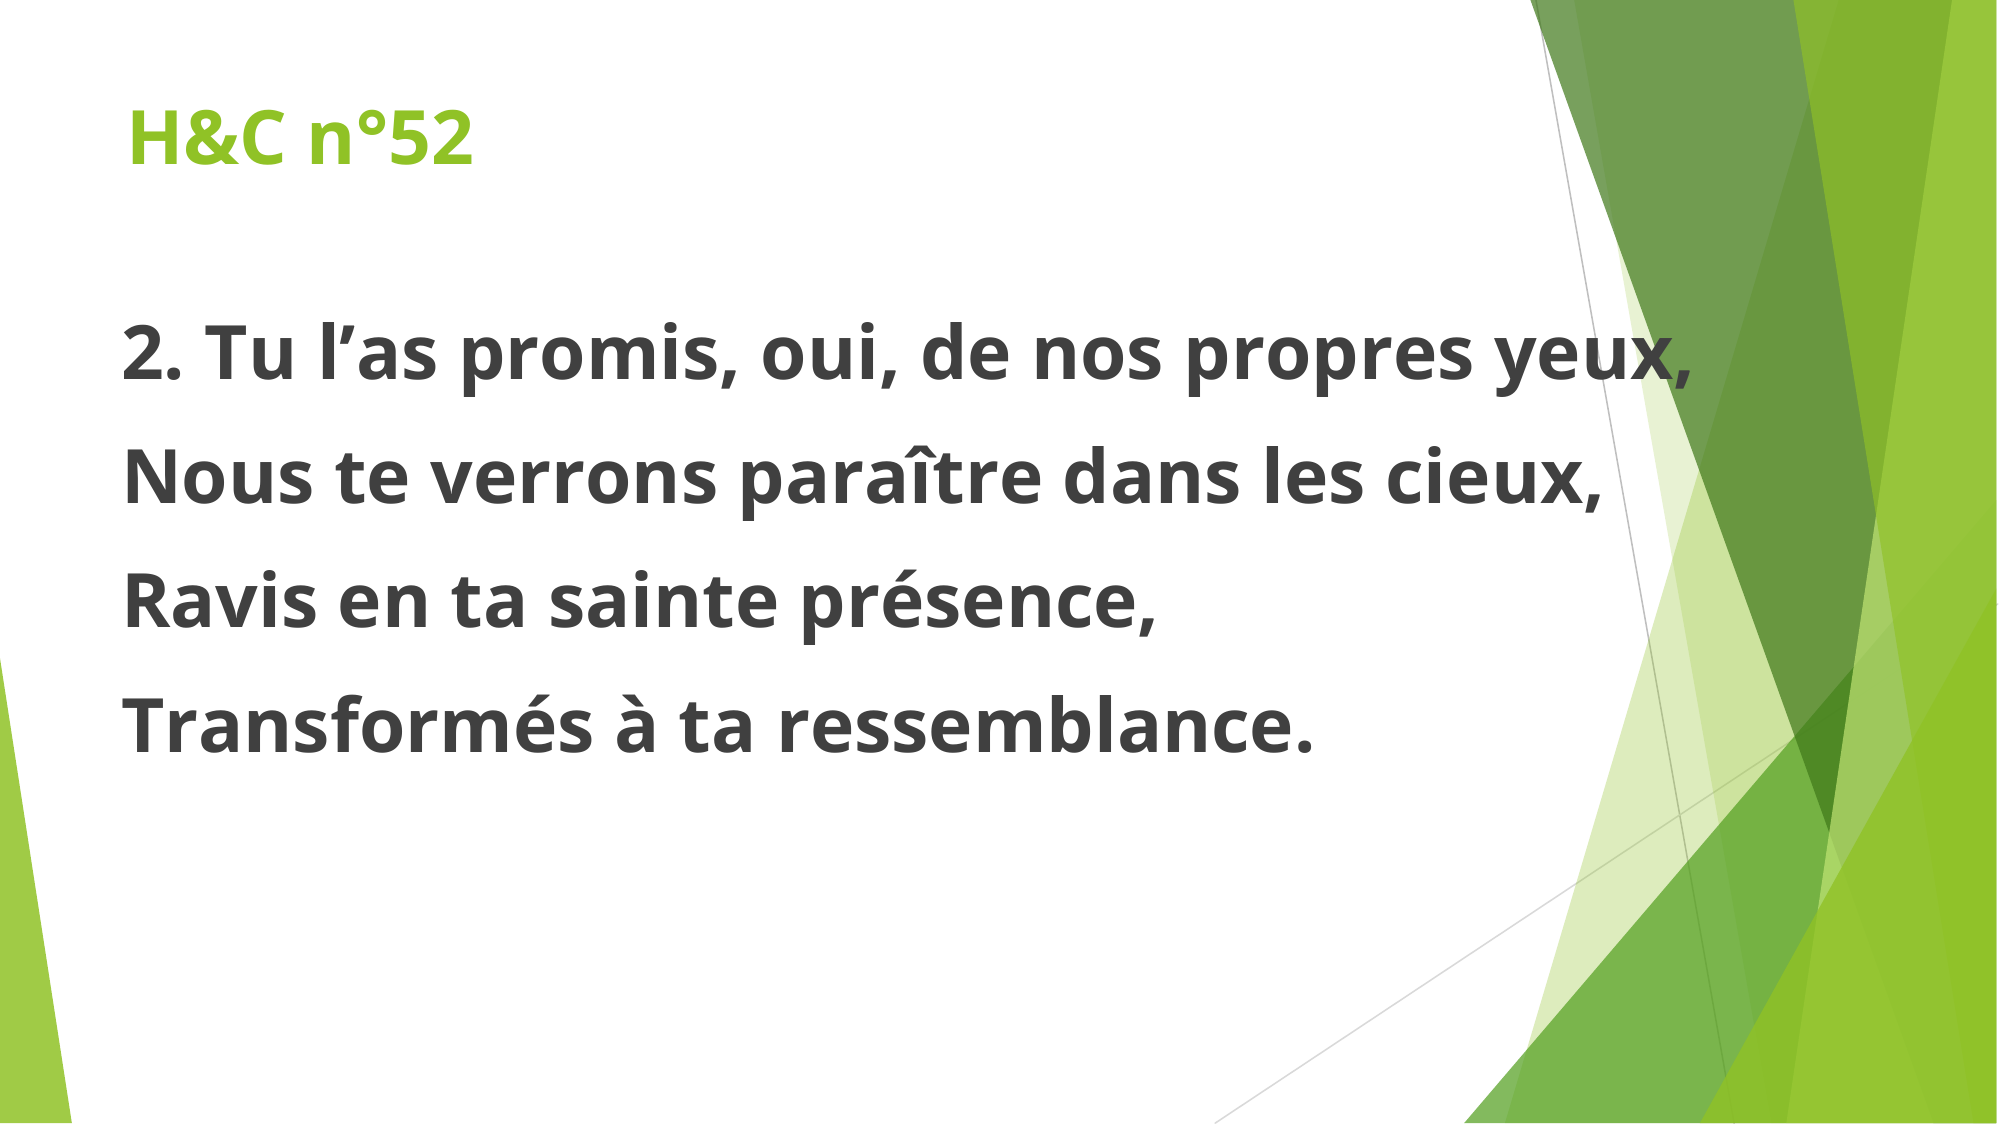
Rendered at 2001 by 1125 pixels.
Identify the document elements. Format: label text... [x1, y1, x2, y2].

text_box H&C n°52 [111, 82, 1522, 213]
text_box 2. Tu l’as promis, oui, de nos propres yeux, Nous te verrons paraître dans les cieux, Ravis en ta sainte présence, Transformés à ta ressemblance. [106, 283, 1973, 1037]
